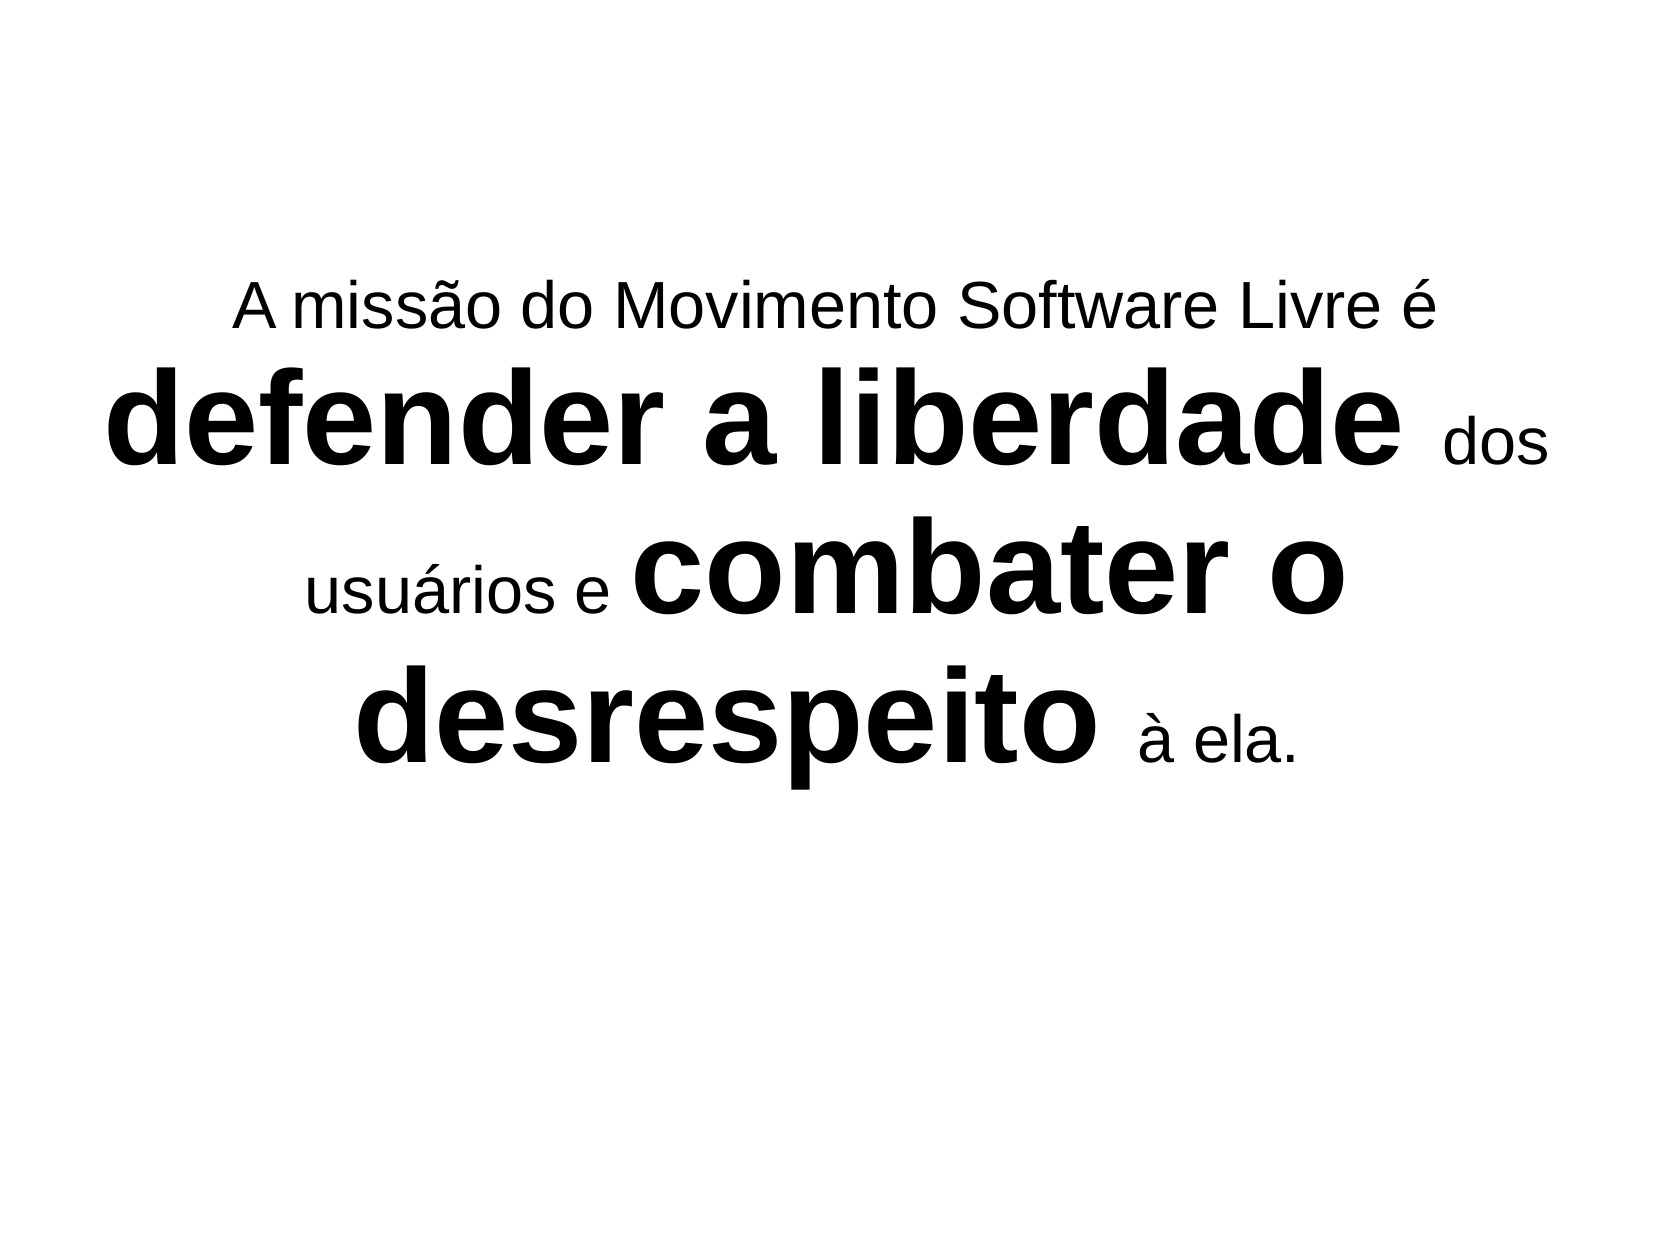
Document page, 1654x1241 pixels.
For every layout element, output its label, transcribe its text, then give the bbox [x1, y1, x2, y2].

subtitle A missão do Movimento Software Livre é defender a liberdade dos usuários e combater o desrespeito à ela. [82, 49, 1571, 1010]
